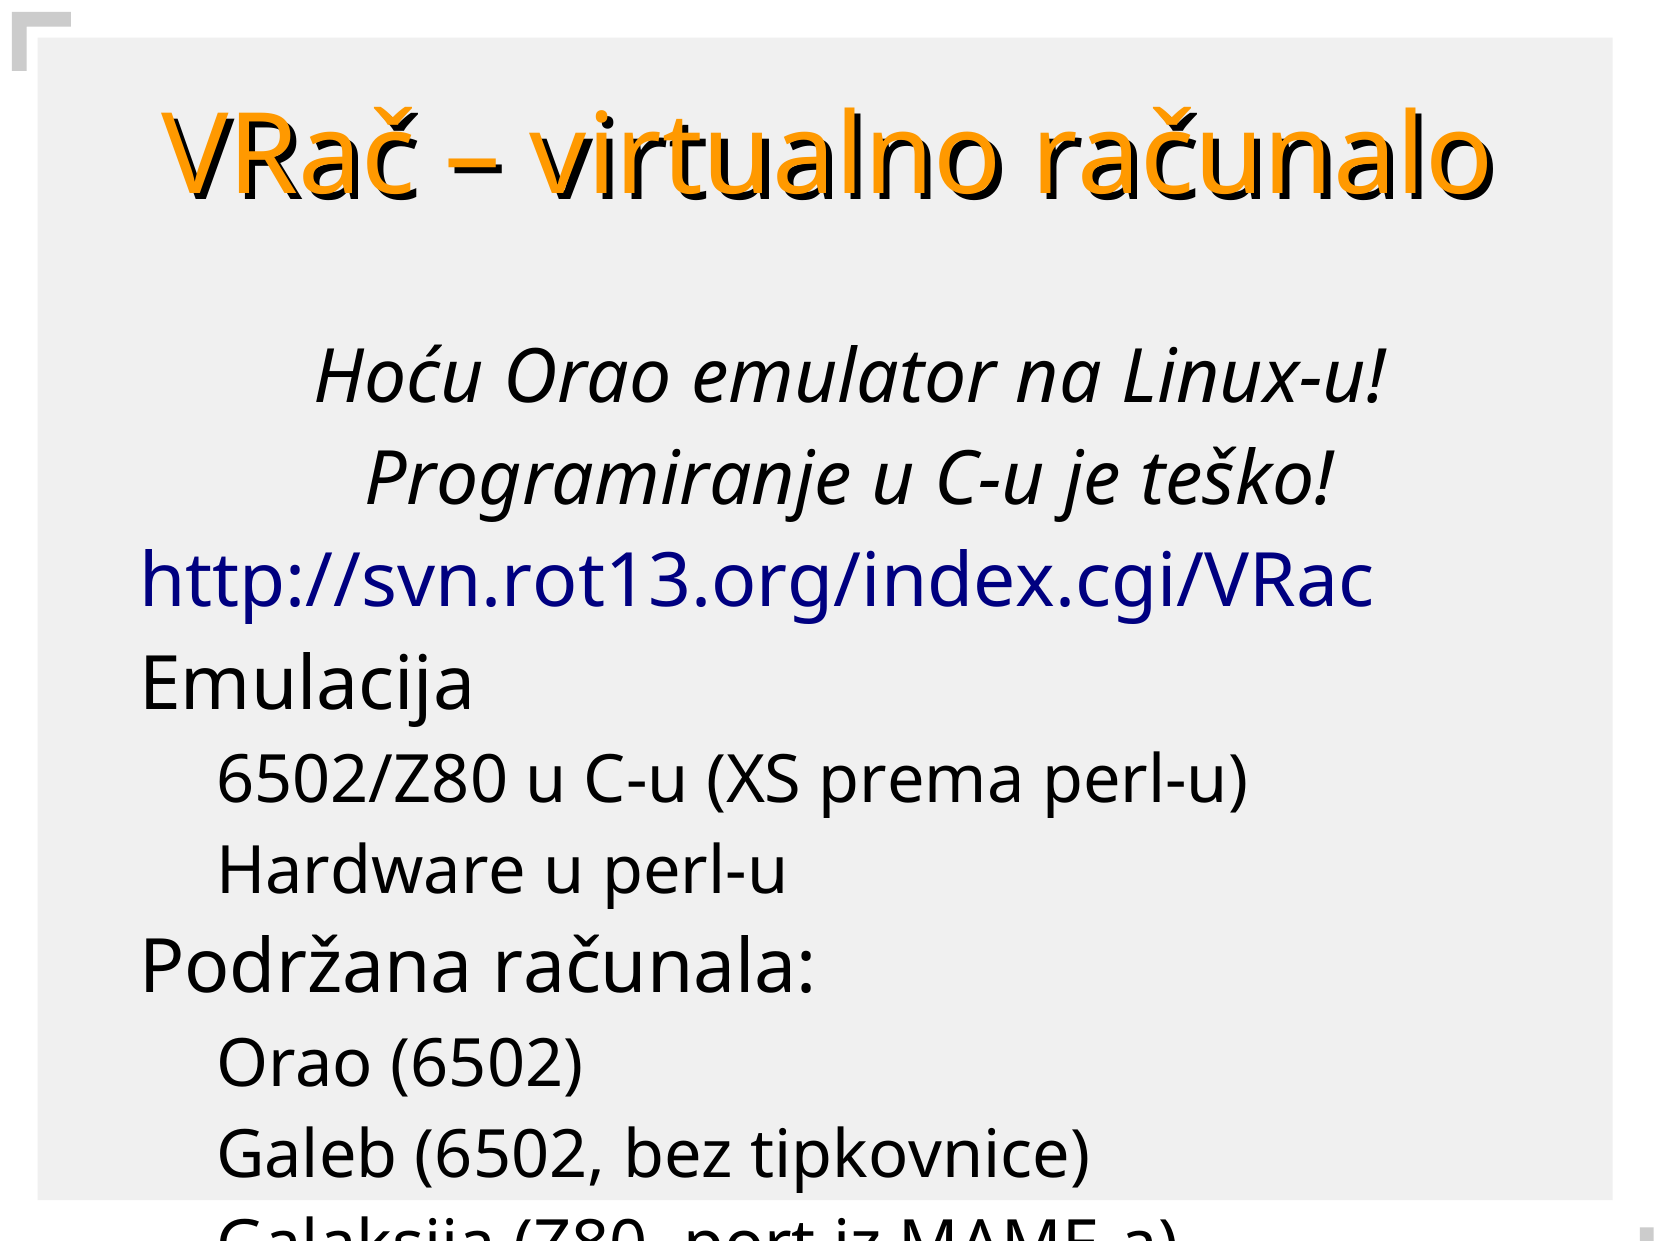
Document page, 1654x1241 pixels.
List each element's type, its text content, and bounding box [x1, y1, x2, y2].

list Hoću Orao emulator na Linux-u! Programiranje u C-u je teško! http://svn.rot13.org/index.cgi/VRac Emulacija 6502/Z80 u C-u (XS prema perl-u) Hardware u perl-u Podržana računala: Orao (6502) Galeb (6502, bez tipkovnice) Galaksija (Z80, port iz MAME-a) [121, 322, 1561, 1132]
title VRač – virtualno računalo [121, 46, 1534, 254]
